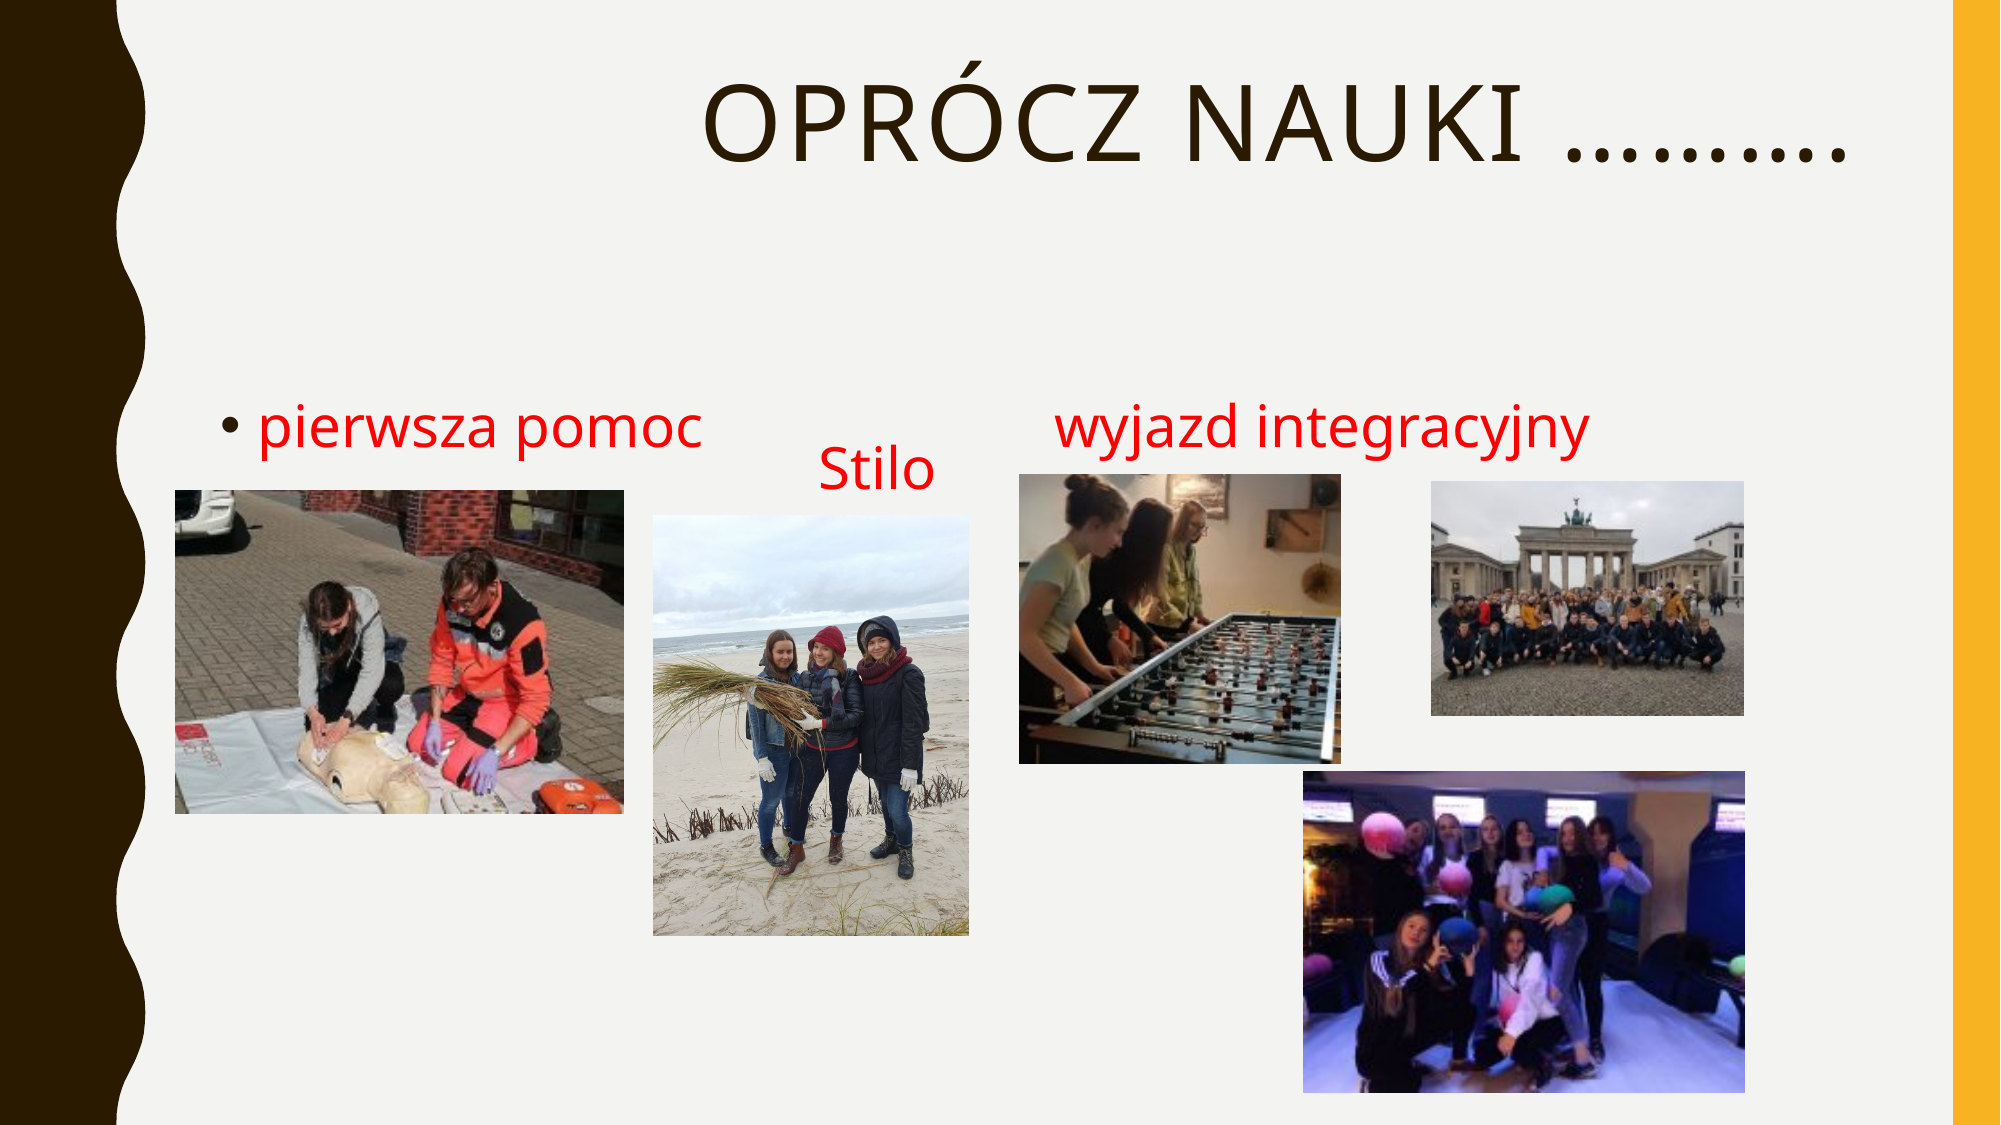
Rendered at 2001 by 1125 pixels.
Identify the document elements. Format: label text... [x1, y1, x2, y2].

picture [653, 515, 969, 936]
text_box Stilo [803, 423, 1039, 508]
list pierwsza pomoc wyjazd integracyjny [205, 375, 1876, 965]
title Oprócz nauki ………. [205, 62, 1876, 308]
picture [1019, 474, 1341, 764]
picture [175, 490, 624, 814]
picture [1303, 771, 1745, 1093]
picture [1431, 481, 1744, 716]
